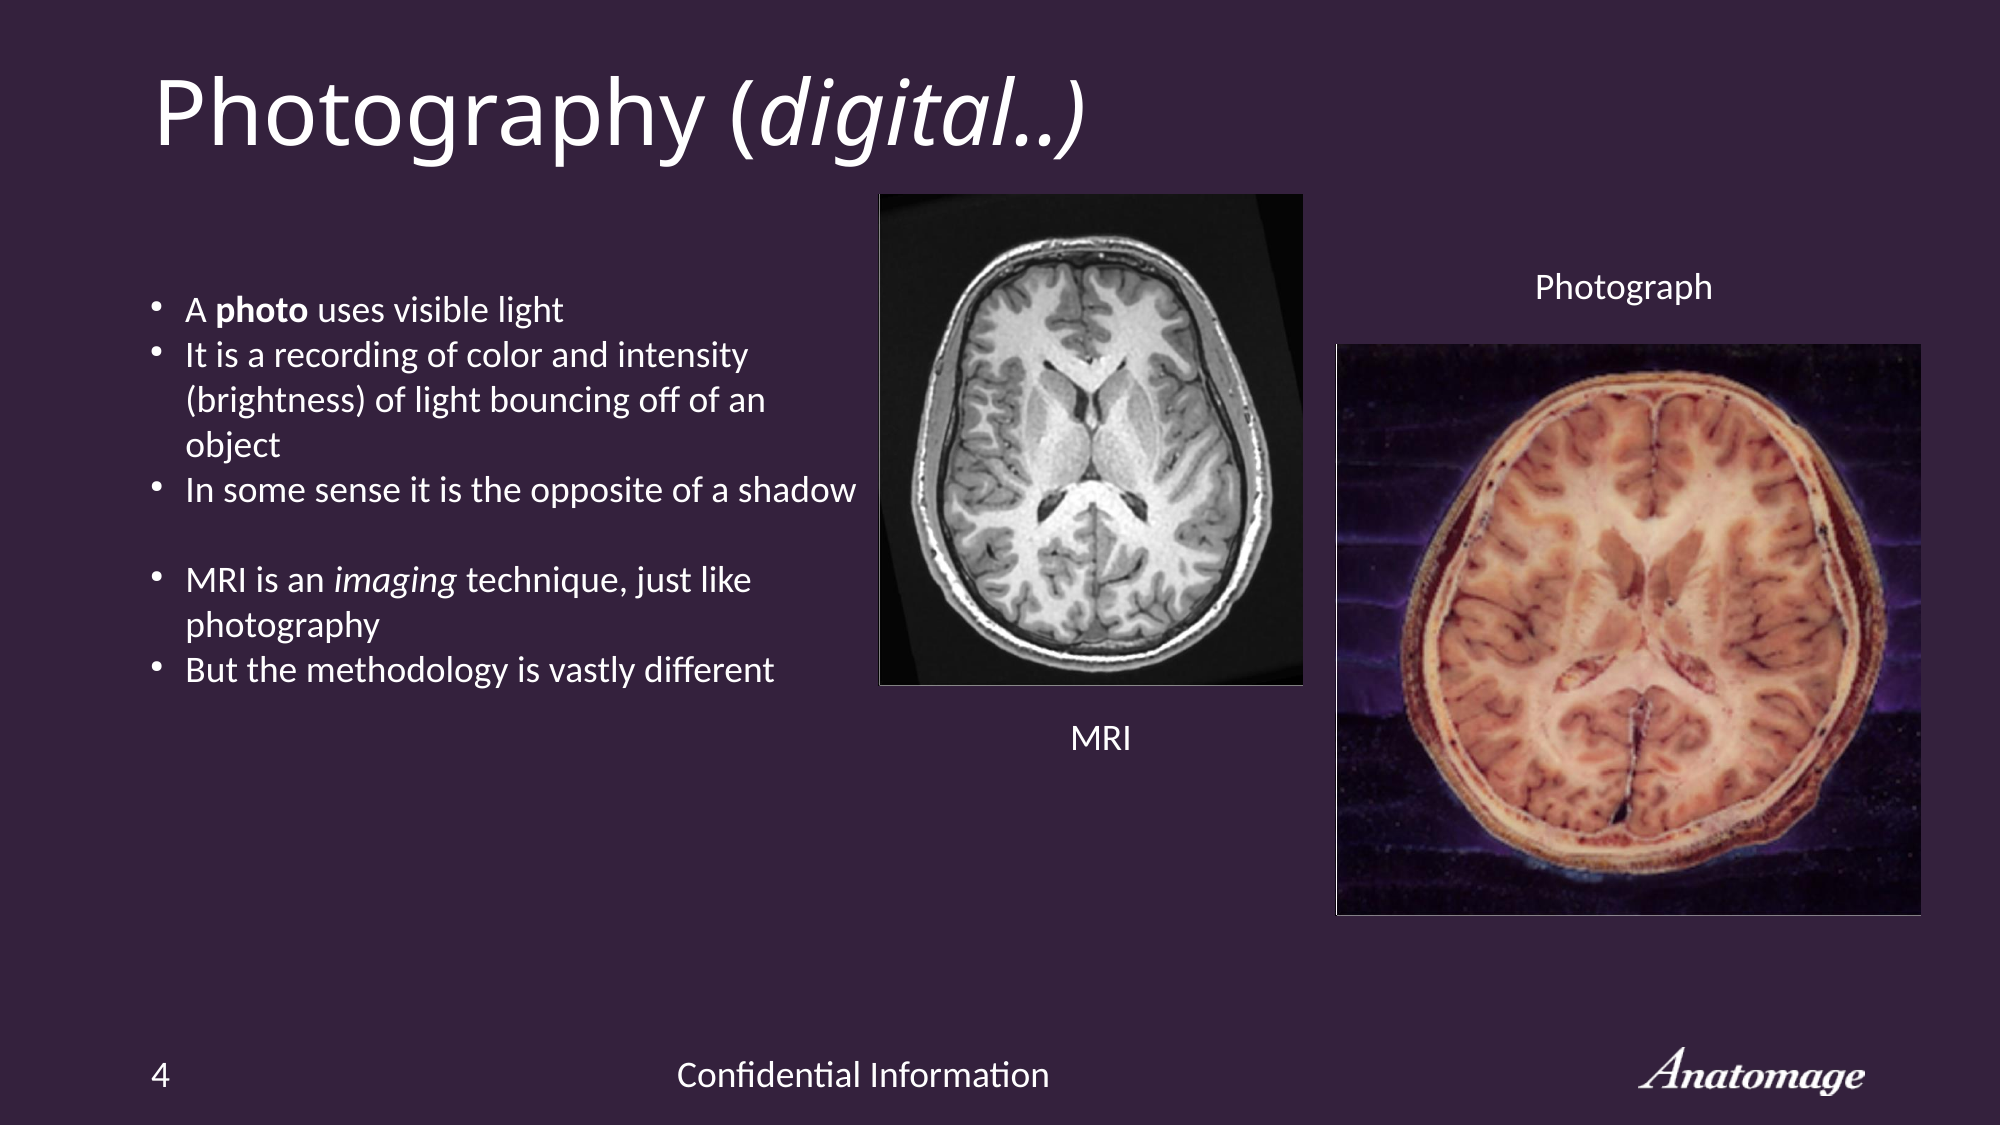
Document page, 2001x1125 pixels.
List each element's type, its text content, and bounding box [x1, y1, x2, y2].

text_box A photo uses visible light It is a recording of color and intensity (brightness) of light bouncing off of an object In some sense it is the opposite of a shadow MRI is an imaging technique, just like photography But the methodology is vastly different [135, 277, 886, 924]
picture [1335, 344, 1921, 916]
text_box Photograph [1485, 254, 1741, 330]
slide_number <number> [136, 1042, 587, 1103]
picture [1638, 1047, 1865, 1096]
picture [878, 194, 1303, 686]
text_box MRI [1019, 705, 1171, 780]
footer Confidential Information [662, 1042, 1338, 1103]
title Photography (digital..) [137, 60, 1863, 278]
